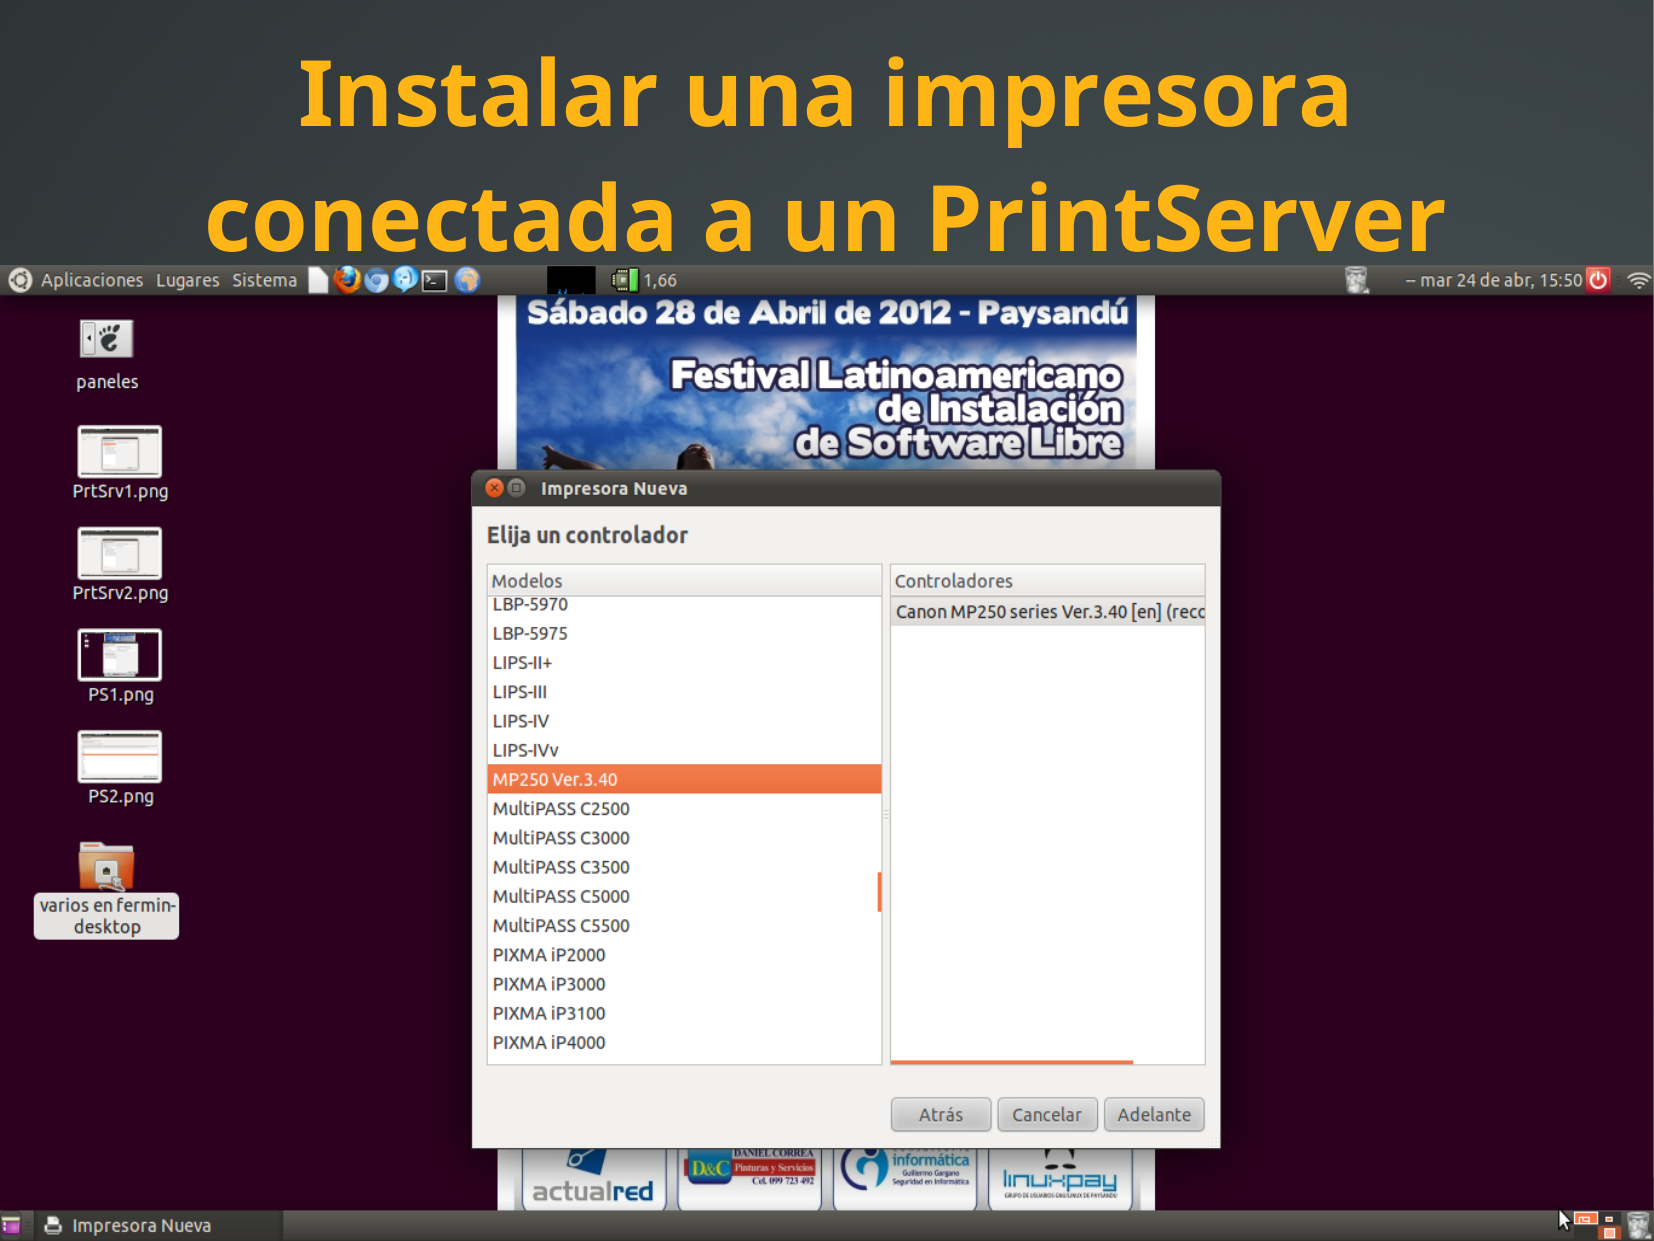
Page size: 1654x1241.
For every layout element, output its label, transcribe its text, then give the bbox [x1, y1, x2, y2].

title Instalar una impresora conectada a un PrintServer [82, 49, 1571, 257]
picture [0, 0, 1654, 1241]
